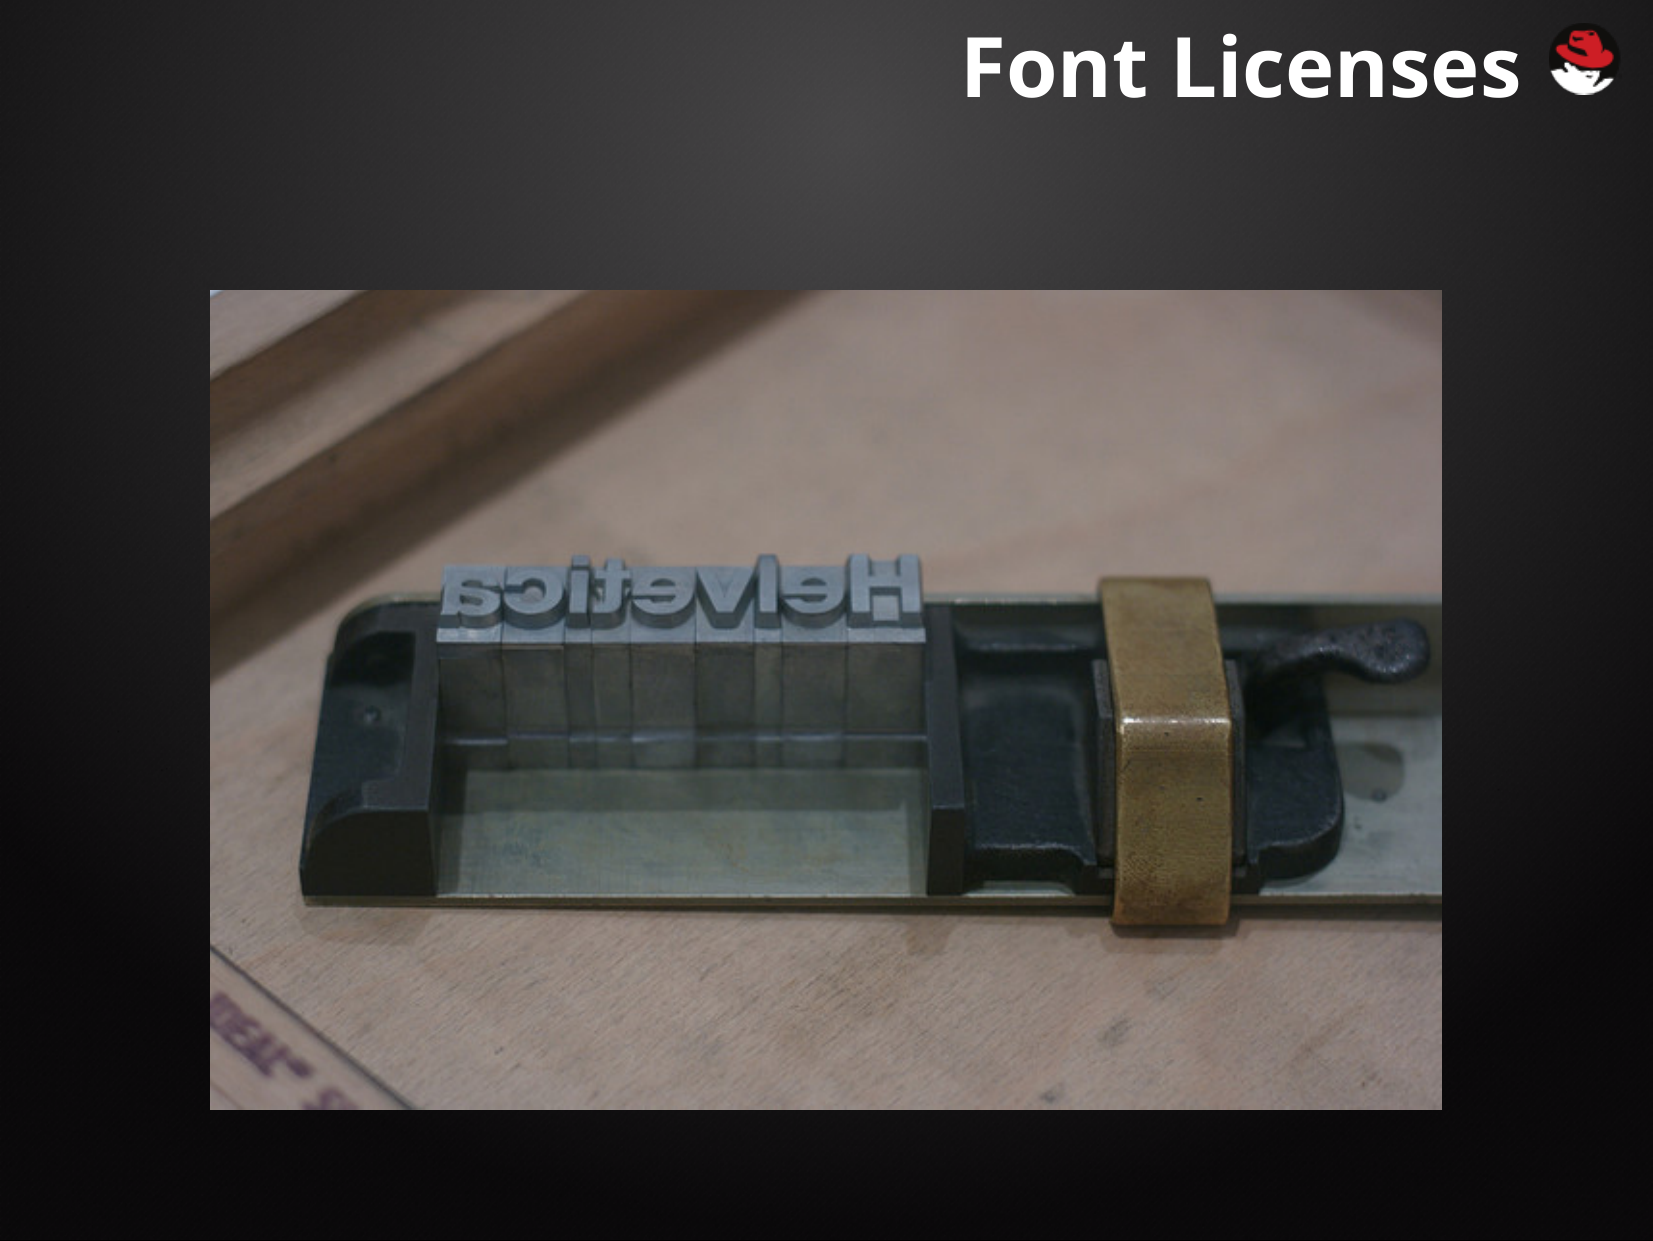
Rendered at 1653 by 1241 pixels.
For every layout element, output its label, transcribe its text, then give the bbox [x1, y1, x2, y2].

picture [0, 0, 1653, 1240]
title Font Licenses [87, 10, 1523, 111]
